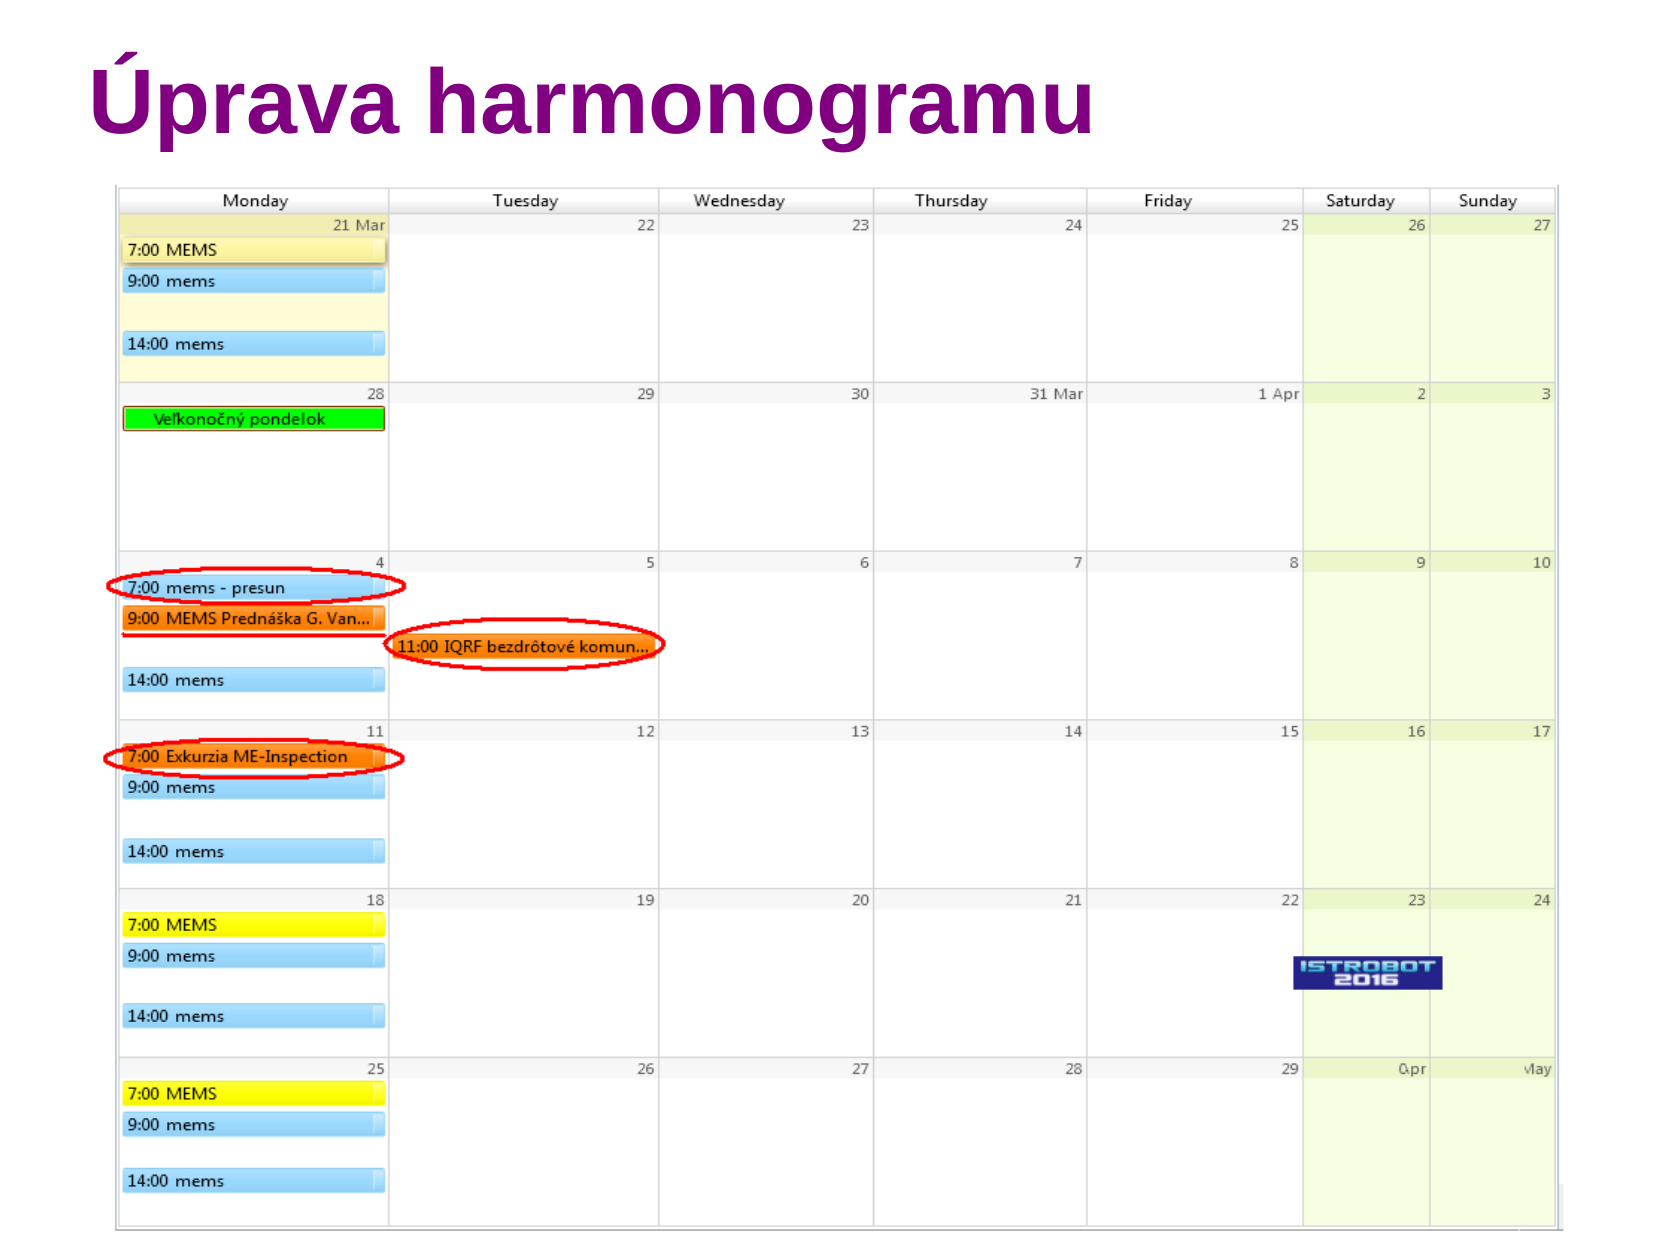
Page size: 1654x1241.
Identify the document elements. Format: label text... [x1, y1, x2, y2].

title Úprava harmonogramu [88, 49, 1571, 154]
picture [102, 177, 1583, 1241]
